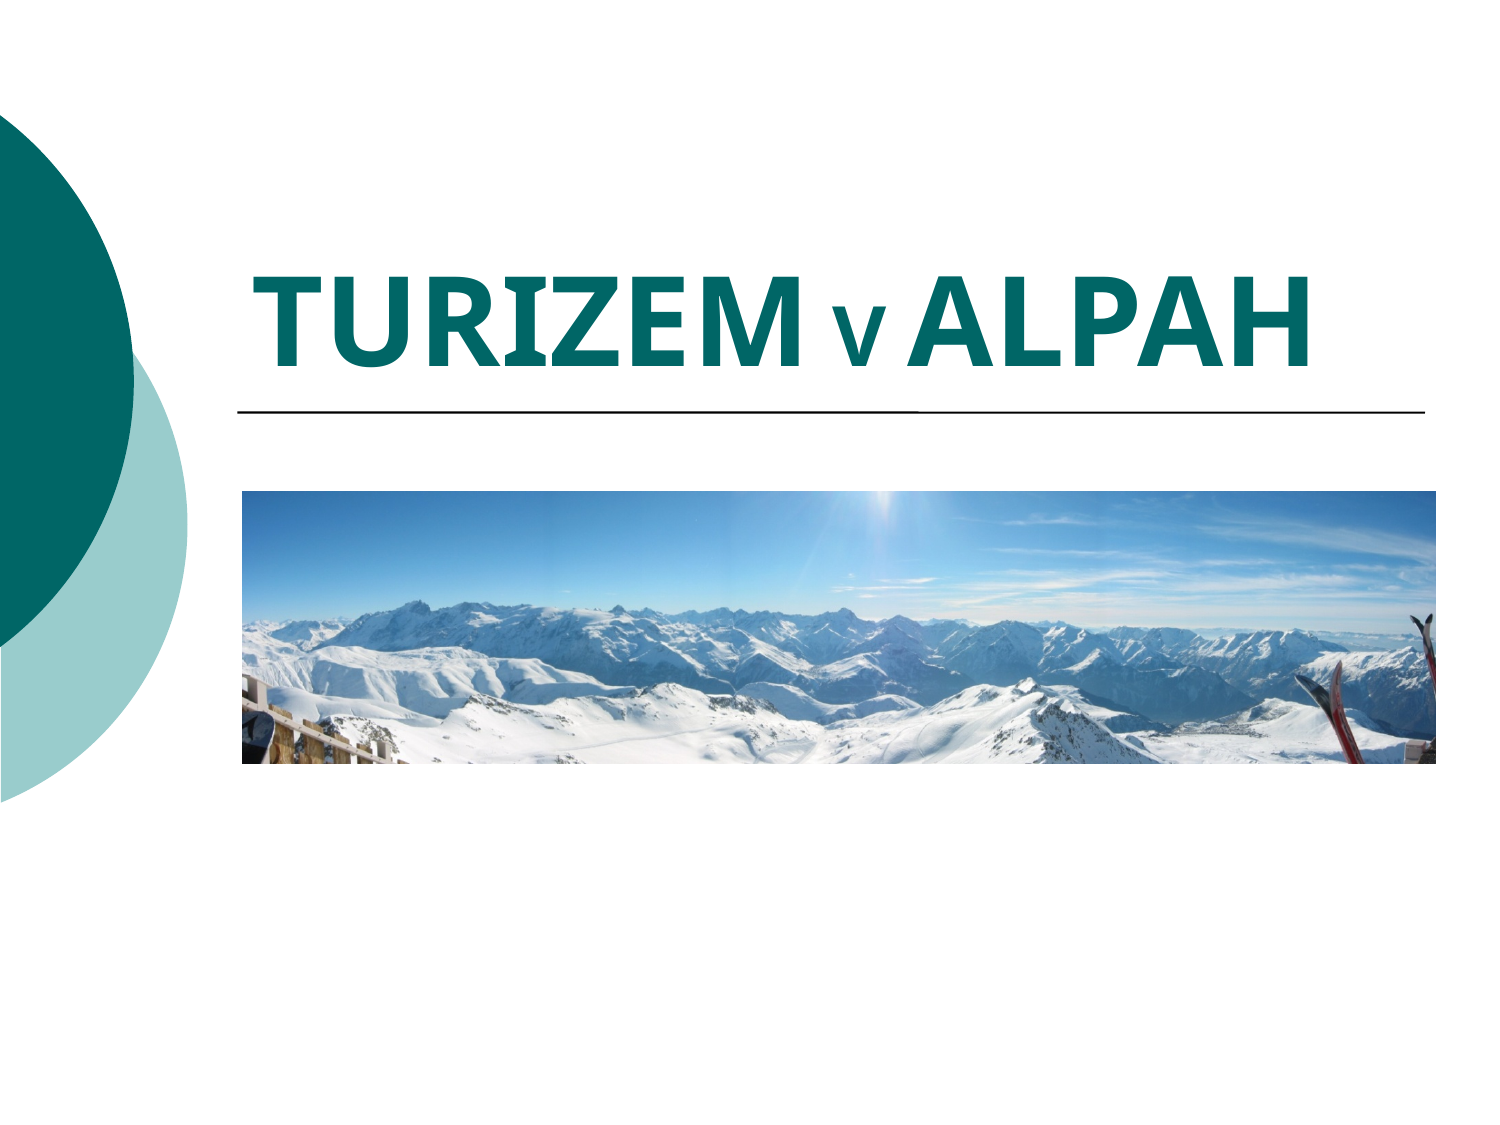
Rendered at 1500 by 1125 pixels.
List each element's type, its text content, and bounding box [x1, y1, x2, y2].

picture [242, 491, 1436, 764]
title TURIZEM V ALPAH [236, 161, 1425, 399]
